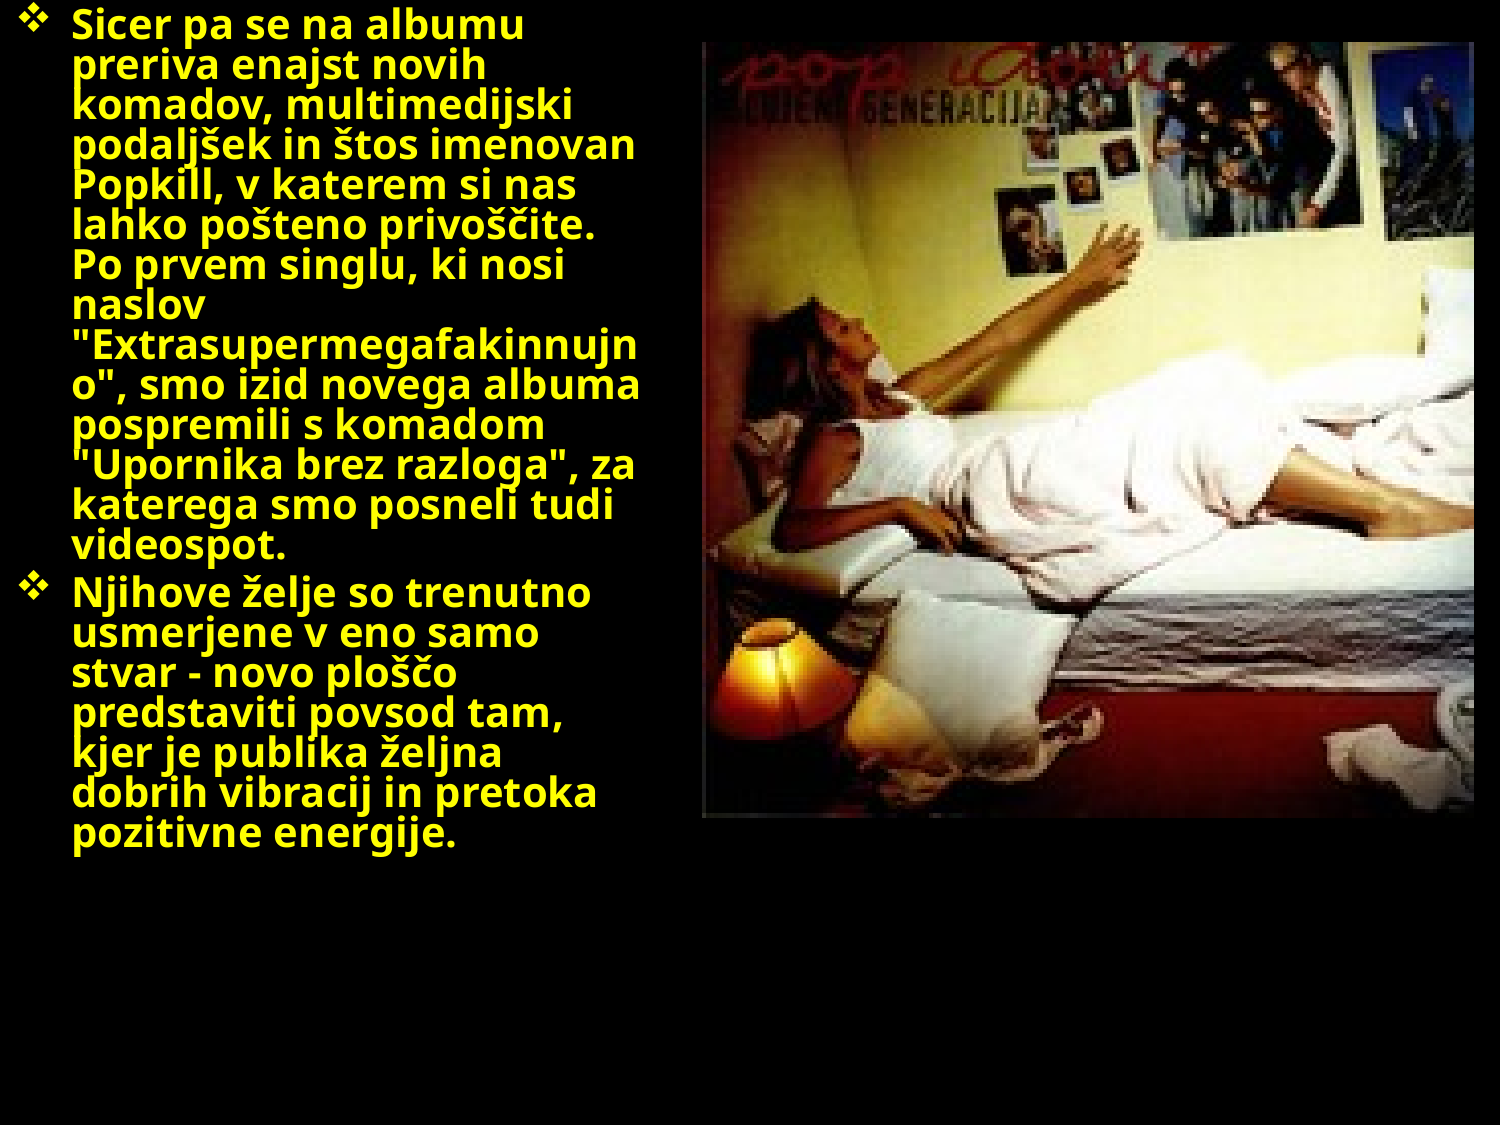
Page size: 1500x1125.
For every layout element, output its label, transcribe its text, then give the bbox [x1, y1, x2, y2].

list Sicer pa se na albumu preriva enajst novih komadov, multimedijski podaljšek in štos imenovan Popkill, v katerem si nas lahko pošteno privoščite. Po prvem singlu, ki nosi naslov "Extrasupermegafakinnujno", smo izid novega albuma pospremili s komadom "Upornika brez razloga", za katerega smo posneli tudi videospot. Njihove želje so trenutno usmerjene v eno samo stvar - novo ploščo predstaviti povsod tam, kjer je publika željna dobrih vibracij in pretoka pozitivne energije. [0, 0, 668, 882]
picture [702, 42, 1474, 818]
